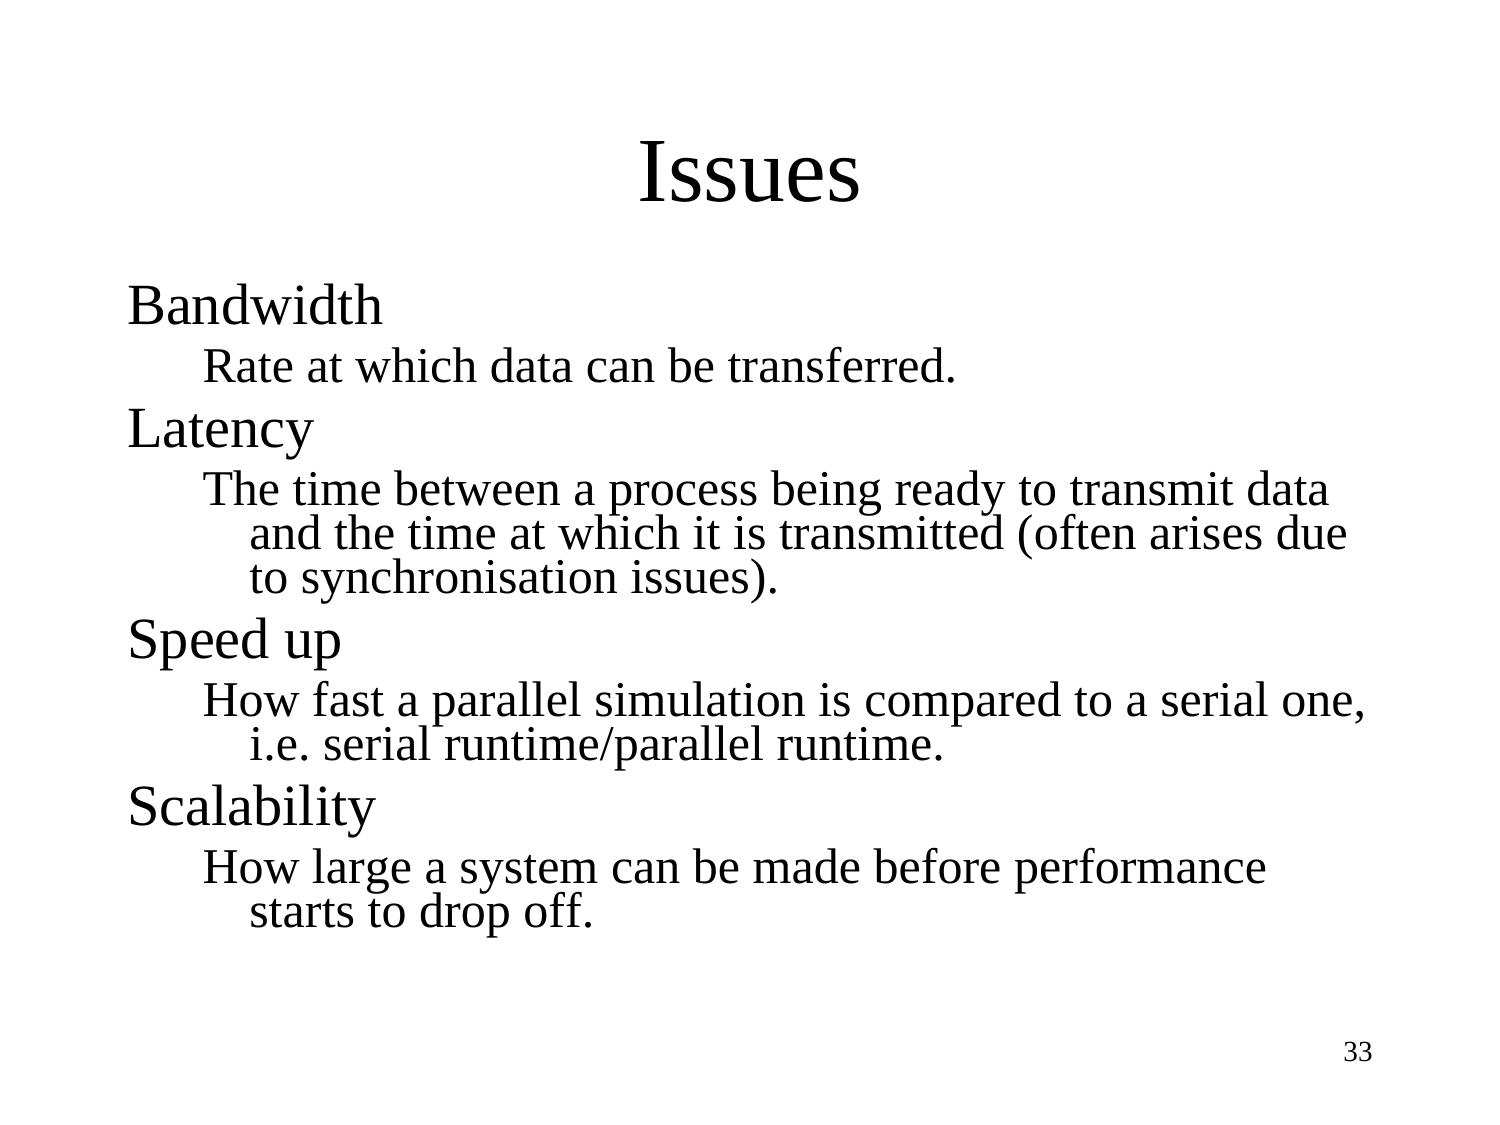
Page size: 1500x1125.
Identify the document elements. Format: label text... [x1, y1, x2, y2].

title Issues [112, 99, 1388, 241]
list Bandwidth Rate at which data can be transferred. Latency The time between a process being ready to transmit data and the time at which it is transmitted (often arises due to synchronisation issues). Speed up How fast a parallel simulation is compared to a serial one, i.e. serial runtime/parallel runtime. Scalability How large a system can be made before performance starts to drop off. [112, 275, 1388, 1014]
text_box <number> [1074, 1025, 1388, 1101]
